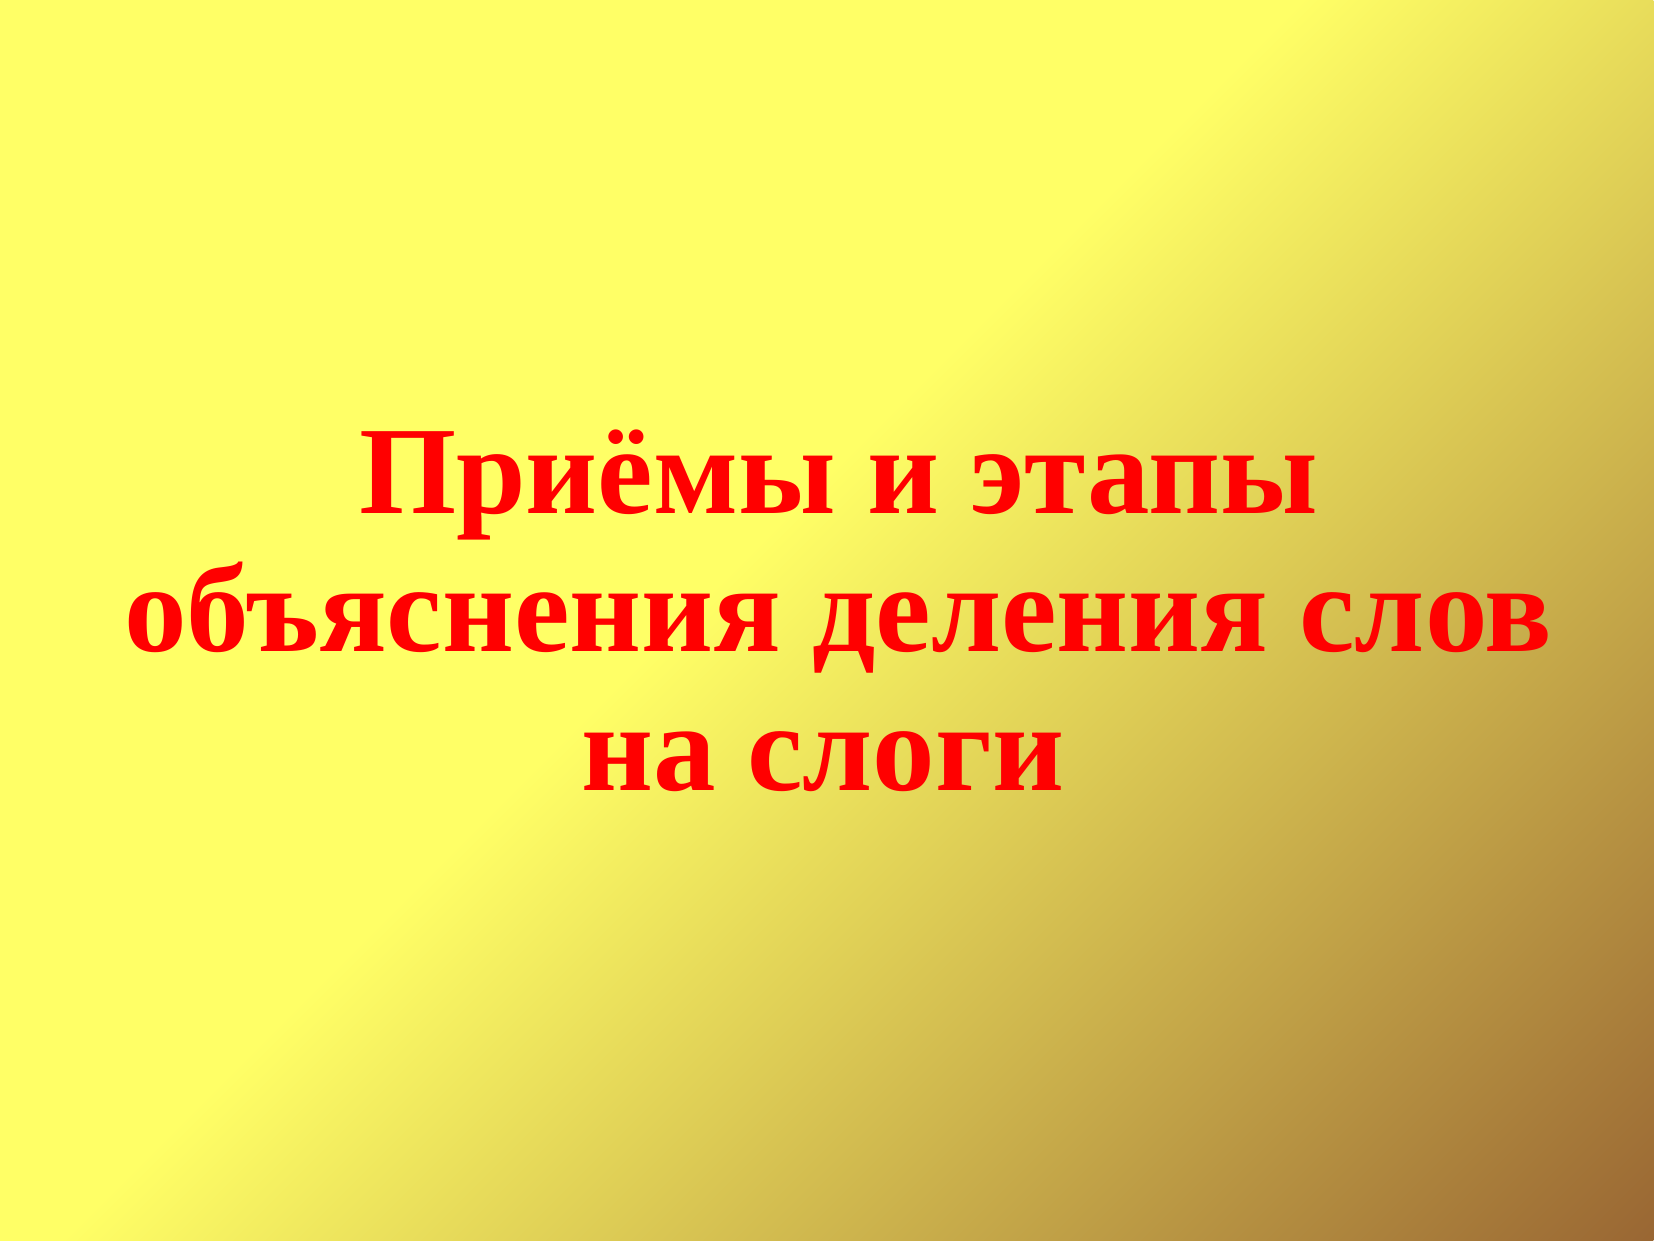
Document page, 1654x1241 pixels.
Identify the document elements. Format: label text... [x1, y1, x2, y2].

title Приёмы и этапы объяснения деления слов на слоги [23, 218, 1654, 863]
